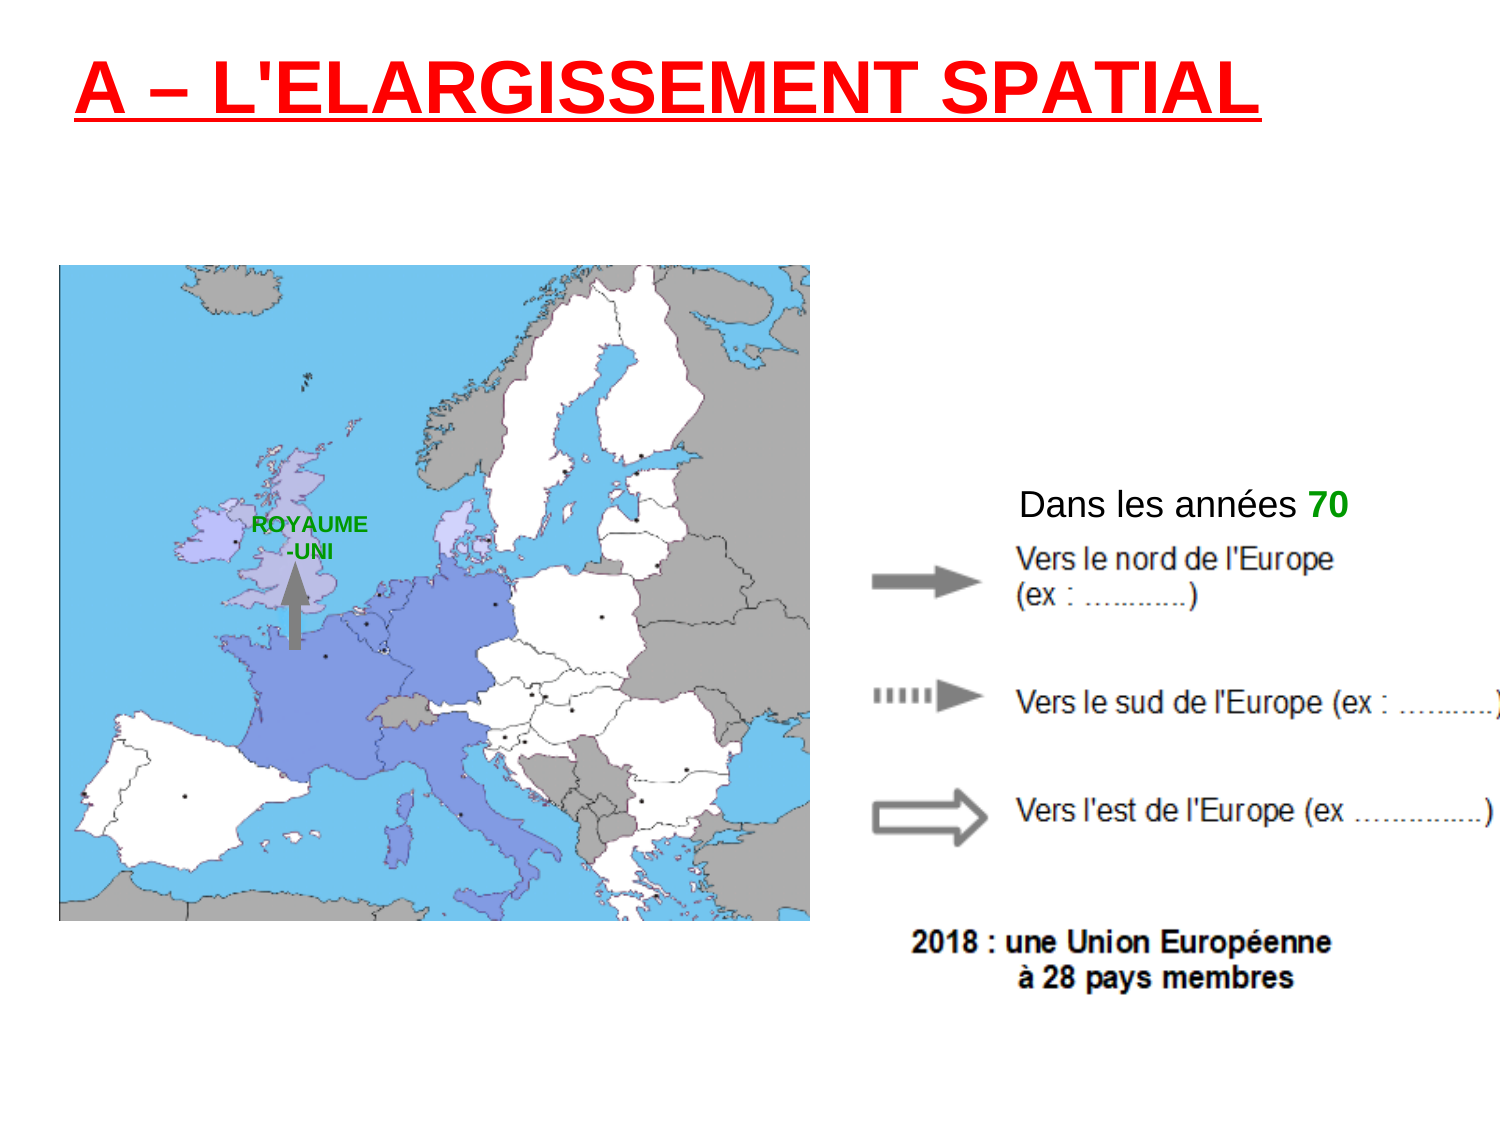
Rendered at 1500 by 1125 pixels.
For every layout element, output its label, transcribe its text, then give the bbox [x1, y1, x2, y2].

picture [59, 265, 810, 921]
text_box Dans les années 70 [1003, 472, 1418, 533]
picture [820, 531, 1500, 1034]
title A – L'ELARGISSEMENT SPATIAL [59, 27, 1409, 148]
text_box ROYAUME-UNI [236, 501, 384, 607]
